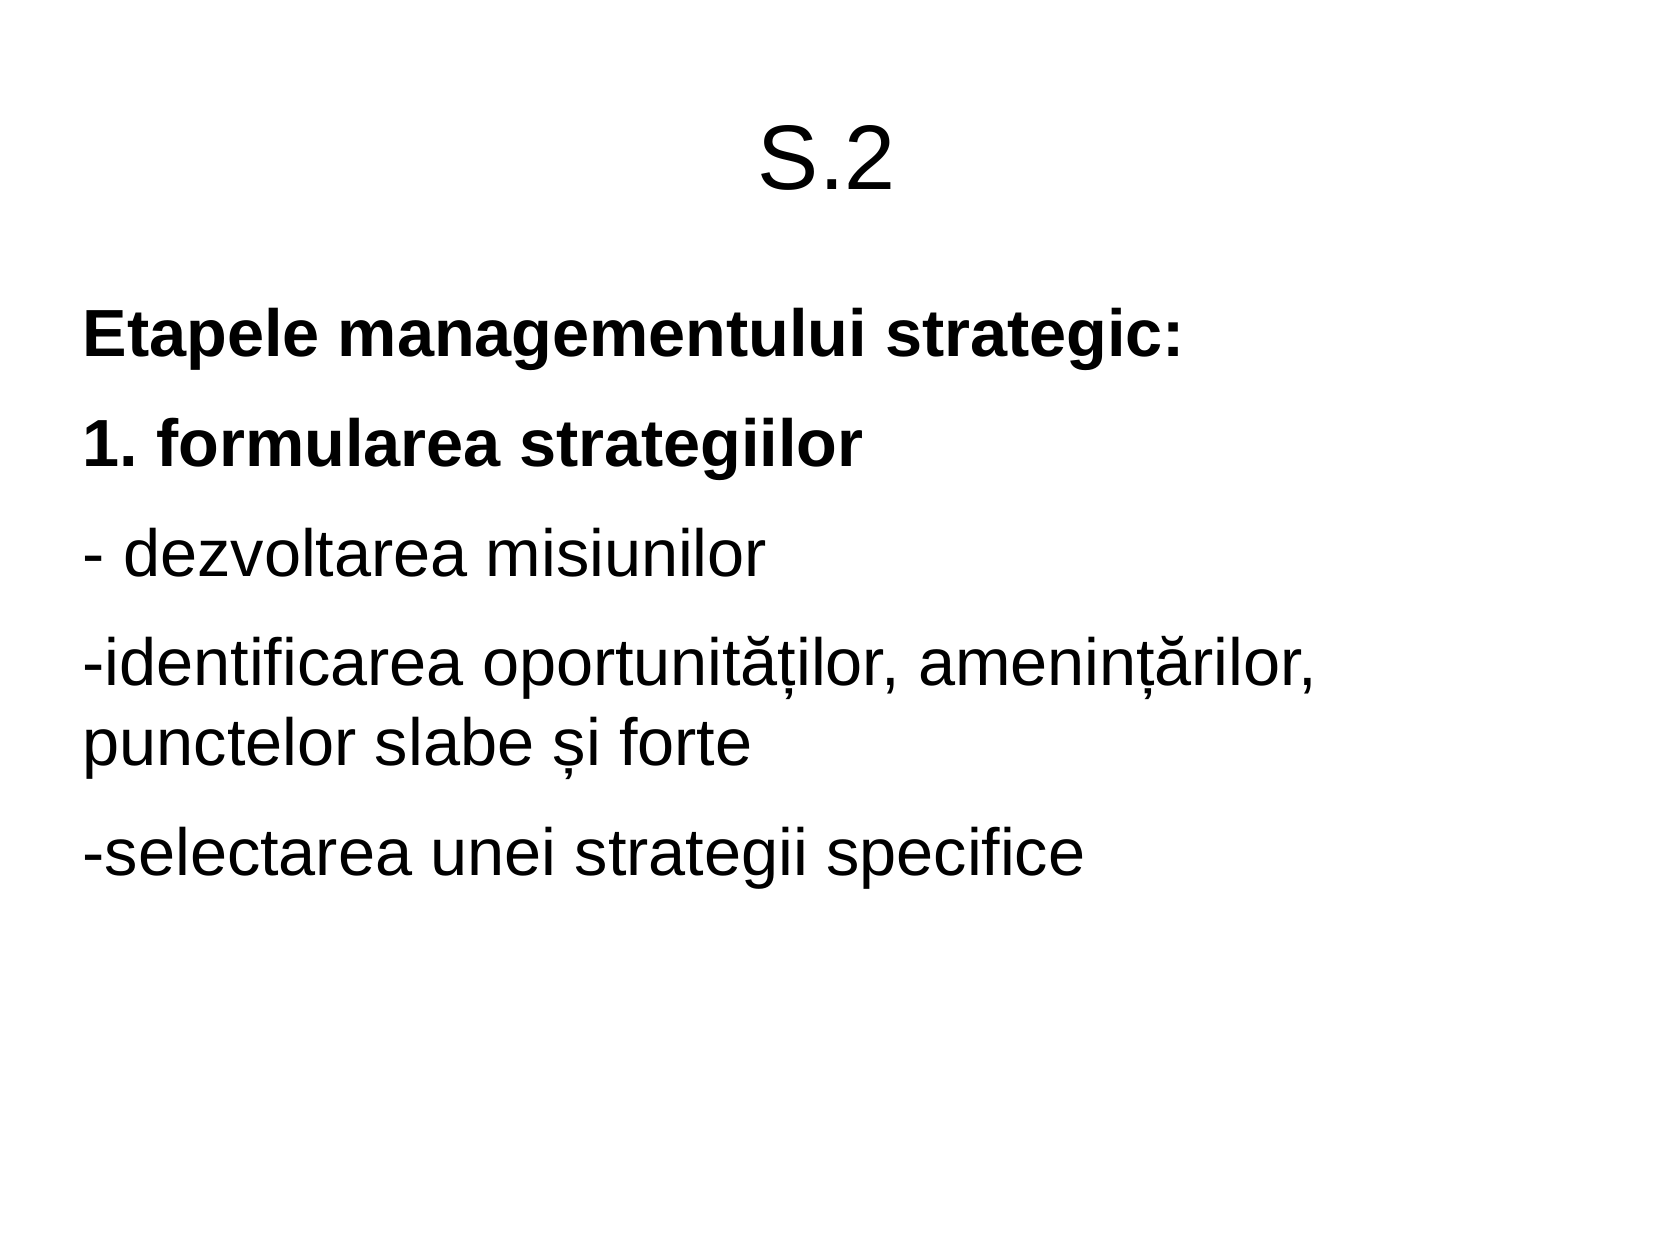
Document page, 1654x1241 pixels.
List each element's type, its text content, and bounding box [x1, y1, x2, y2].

title S.2 [82, 49, 1571, 257]
list Etapele managementului strategic: 1. formularea strategiilor - dezvoltarea misiunilor -identificarea oportunităților, amenințărilor, punctelor slabe și forte -selectarea unei strategii specifice [82, 290, 1571, 1010]
